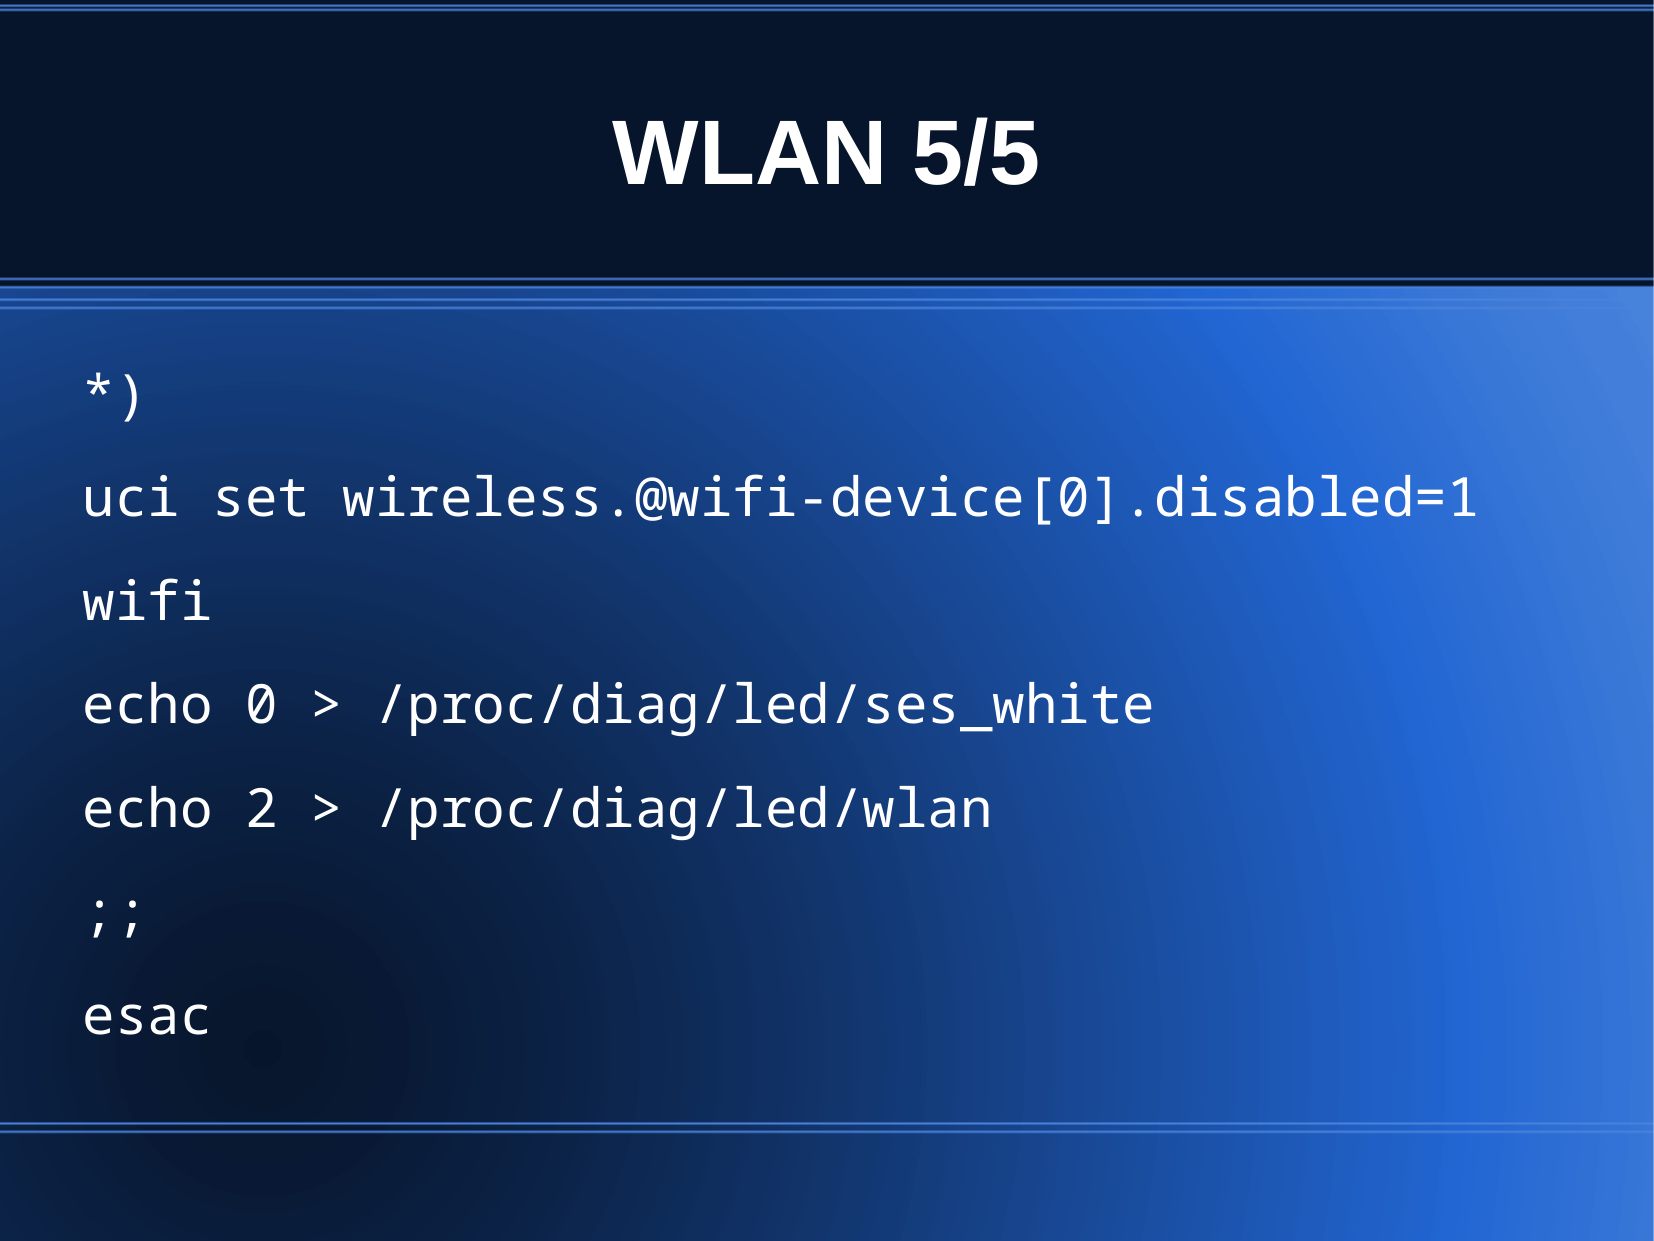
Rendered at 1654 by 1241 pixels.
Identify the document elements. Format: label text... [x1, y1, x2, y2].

picture [0, 0, 1654, 1241]
list *) uci set wireless.@wifi-device[0].disabled=1 wifi echo 0 > /proc/diag/led/ses_white echo 2 > /proc/diag/led/wlan ;; esac [82, 355, 1571, 1159]
title WLAN 5/5 [82, 56, 1571, 250]
